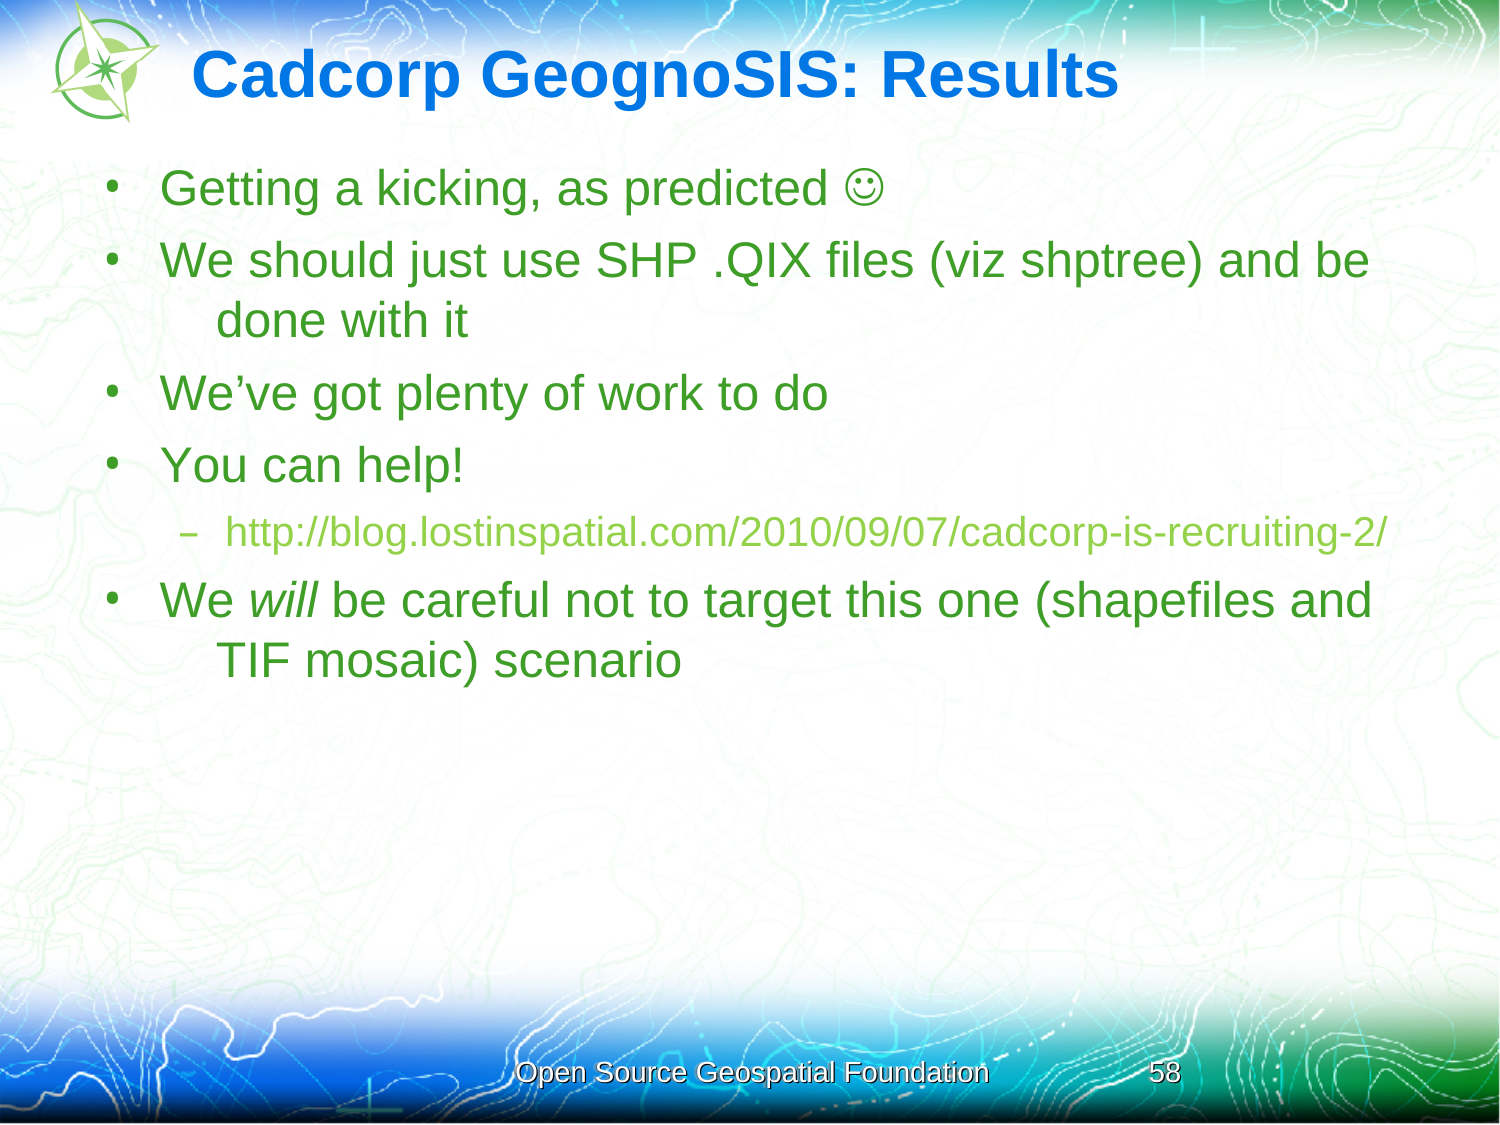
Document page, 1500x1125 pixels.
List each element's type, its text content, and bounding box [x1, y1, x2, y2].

title Cadcorp GeognoSIS: Results [177, 21, 1477, 122]
picture [0, 0, 1500, 1125]
text_box [71, 1045, 355, 1112]
list Getting a kicking, as predicted  We should just use SHP .QIX files (viz shptree) and be done with it We’ve got plenty of work to do You can help! http://blog.lostinspatial.com/2010/09/07/cadcorp-is-recruiting-2/ We will be careful not to target this one (shapefiles and TIF mosaic) scenario [88, 147, 1477, 891]
text_box Open Source Geospatial Foundation [383, 1045, 1123, 1096]
text_box <number> [1134, 1045, 1447, 1112]
